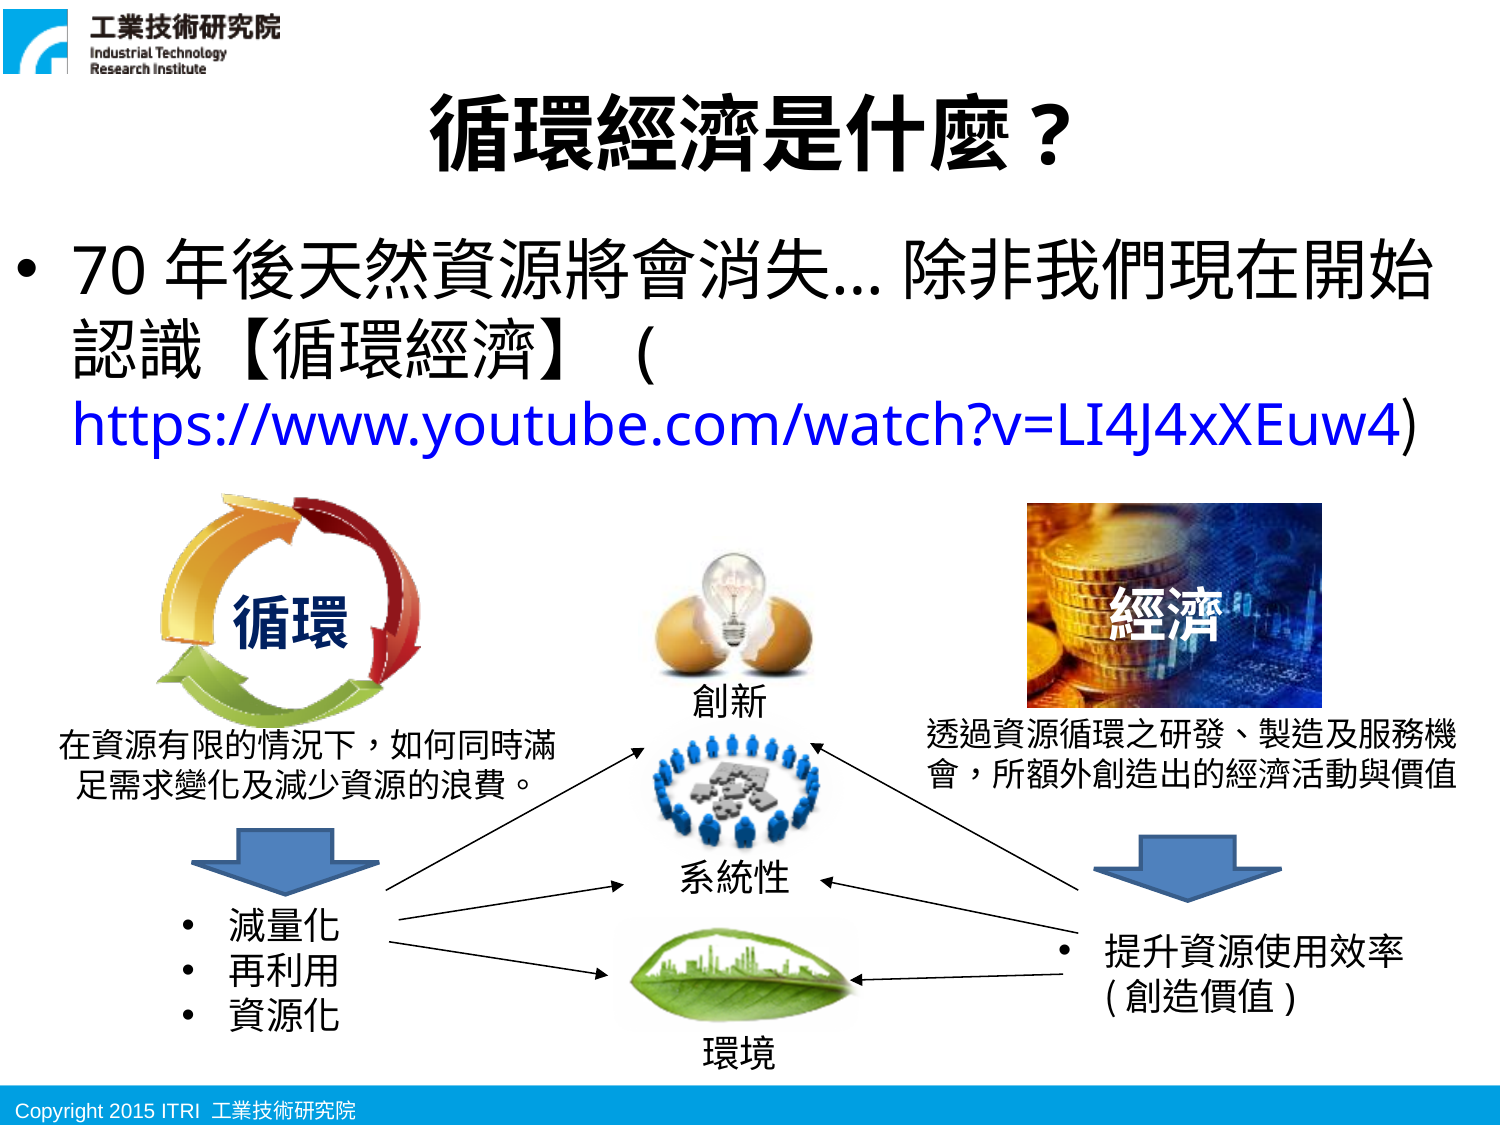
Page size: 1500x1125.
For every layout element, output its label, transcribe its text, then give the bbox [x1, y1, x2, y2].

text_box 系統性 [664, 846, 807, 907]
picture [608, 912, 864, 1038]
picture [19, 9, 280, 74]
picture [1027, 503, 1322, 705]
title 循環經濟是什麼? [112, 37, 1388, 220]
text_box 透過資源循環之研發、製造及服務機會，所額外創造出的經濟活動與價值 [911, 705, 1496, 801]
text_box [1093, 836, 1282, 901]
text_box [191, 830, 380, 895]
text_box 環境 [687, 1021, 792, 1083]
text_box 提升資源使用效率 (創造價值) [1043, 919, 1430, 1026]
text_box 在資源有限的情況下，如何同時滿足需求變化及減少資源的浪費。 [532, 788, 575, 812]
text_box 循環 [218, 578, 365, 665]
list 70年後天然資源將會消失… 除非我們現在開始認識【循環經濟】 (https://www.youtube.com/watch?v=LI4J4xXEuw4) [0, 220, 1500, 896]
picture [638, 536, 822, 688]
text_box 在資源有限的情況下，如何同時滿足需求變化及減少資源的浪費。 [40, 716, 575, 812]
text_box 經濟 [1093, 570, 1241, 656]
picture [623, 703, 850, 873]
text_box 減量化 再利用 資源化 [166, 894, 356, 1046]
picture [156, 493, 421, 728]
text_box 創新 [677, 670, 783, 732]
